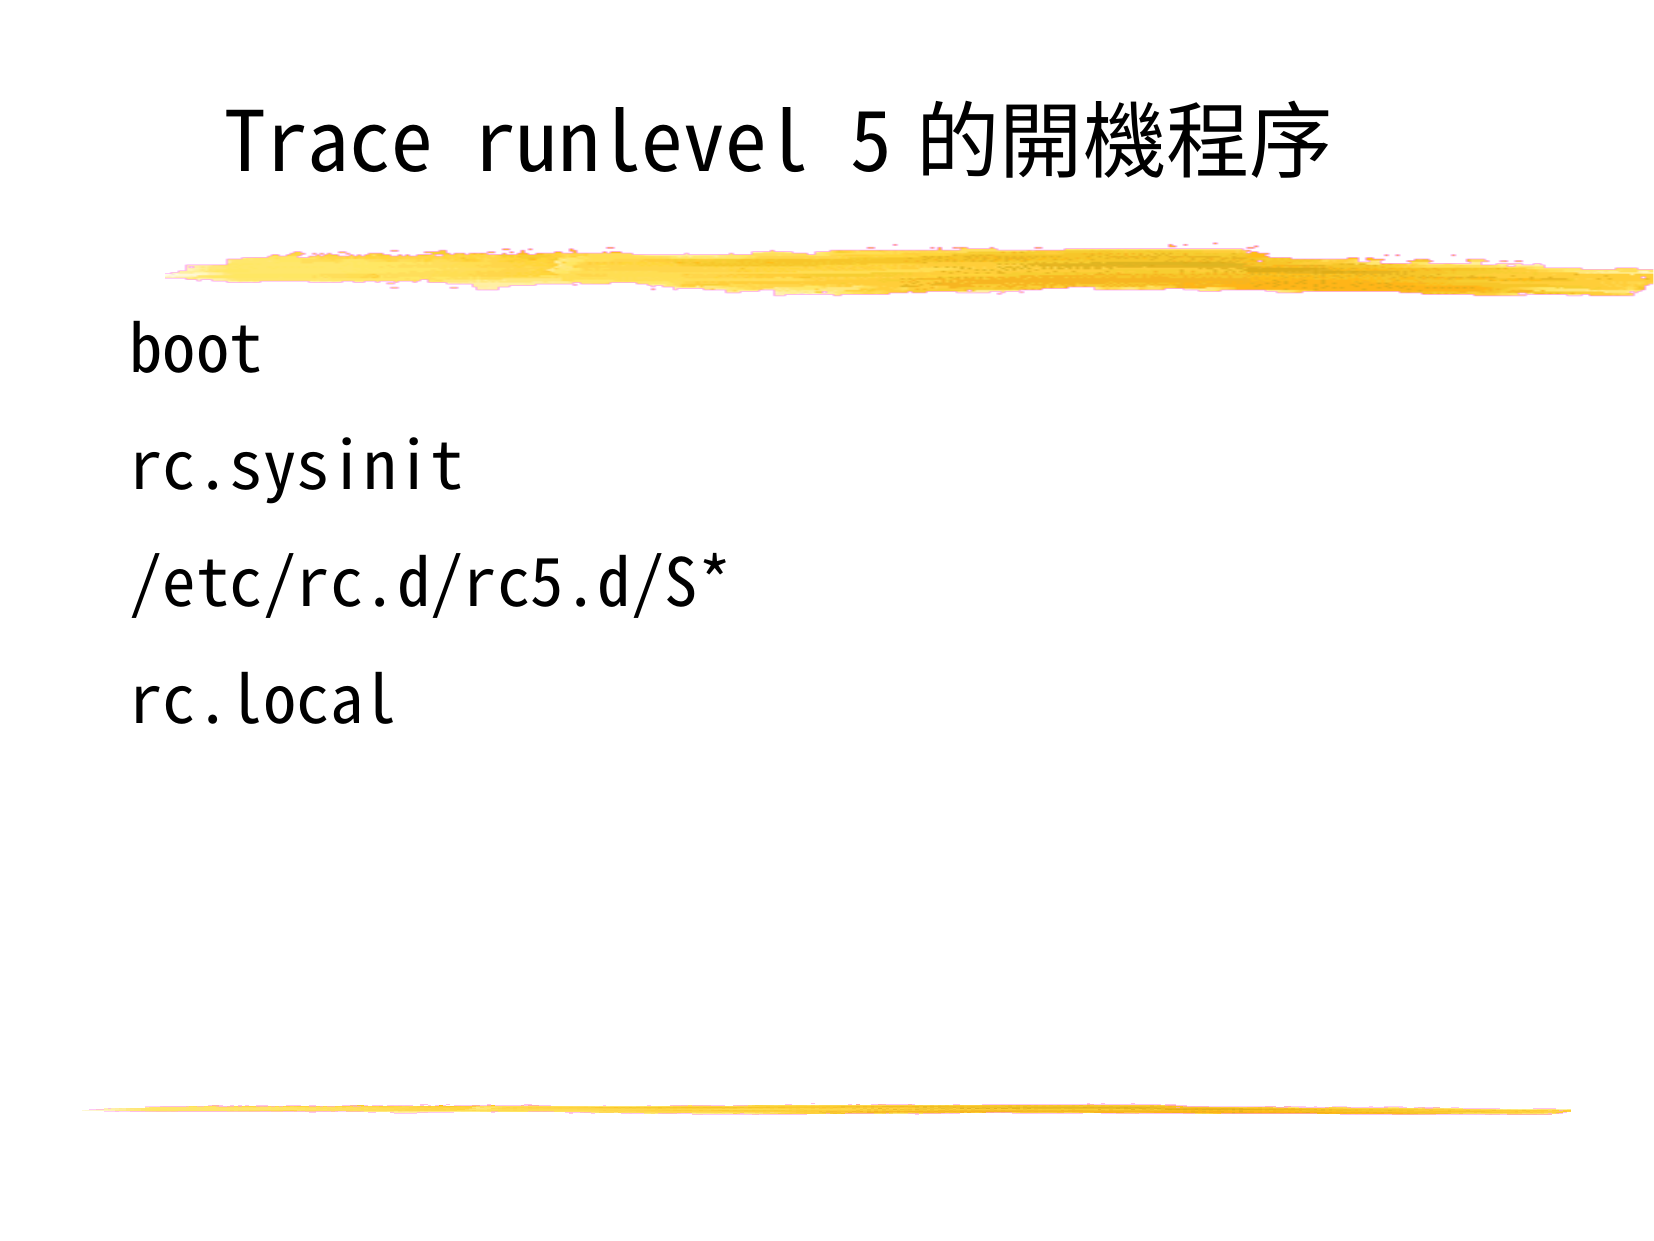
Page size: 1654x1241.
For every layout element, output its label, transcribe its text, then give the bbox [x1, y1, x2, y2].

list boot rc.sysinit /etc/rc.d/rc5.d/S* rc.local [129, 289, 1536, 1034]
title Trace runlevel 5的開機程序 [76, 28, 1482, 236]
picture [82, 1102, 1571, 1117]
picture [165, 237, 1654, 308]
